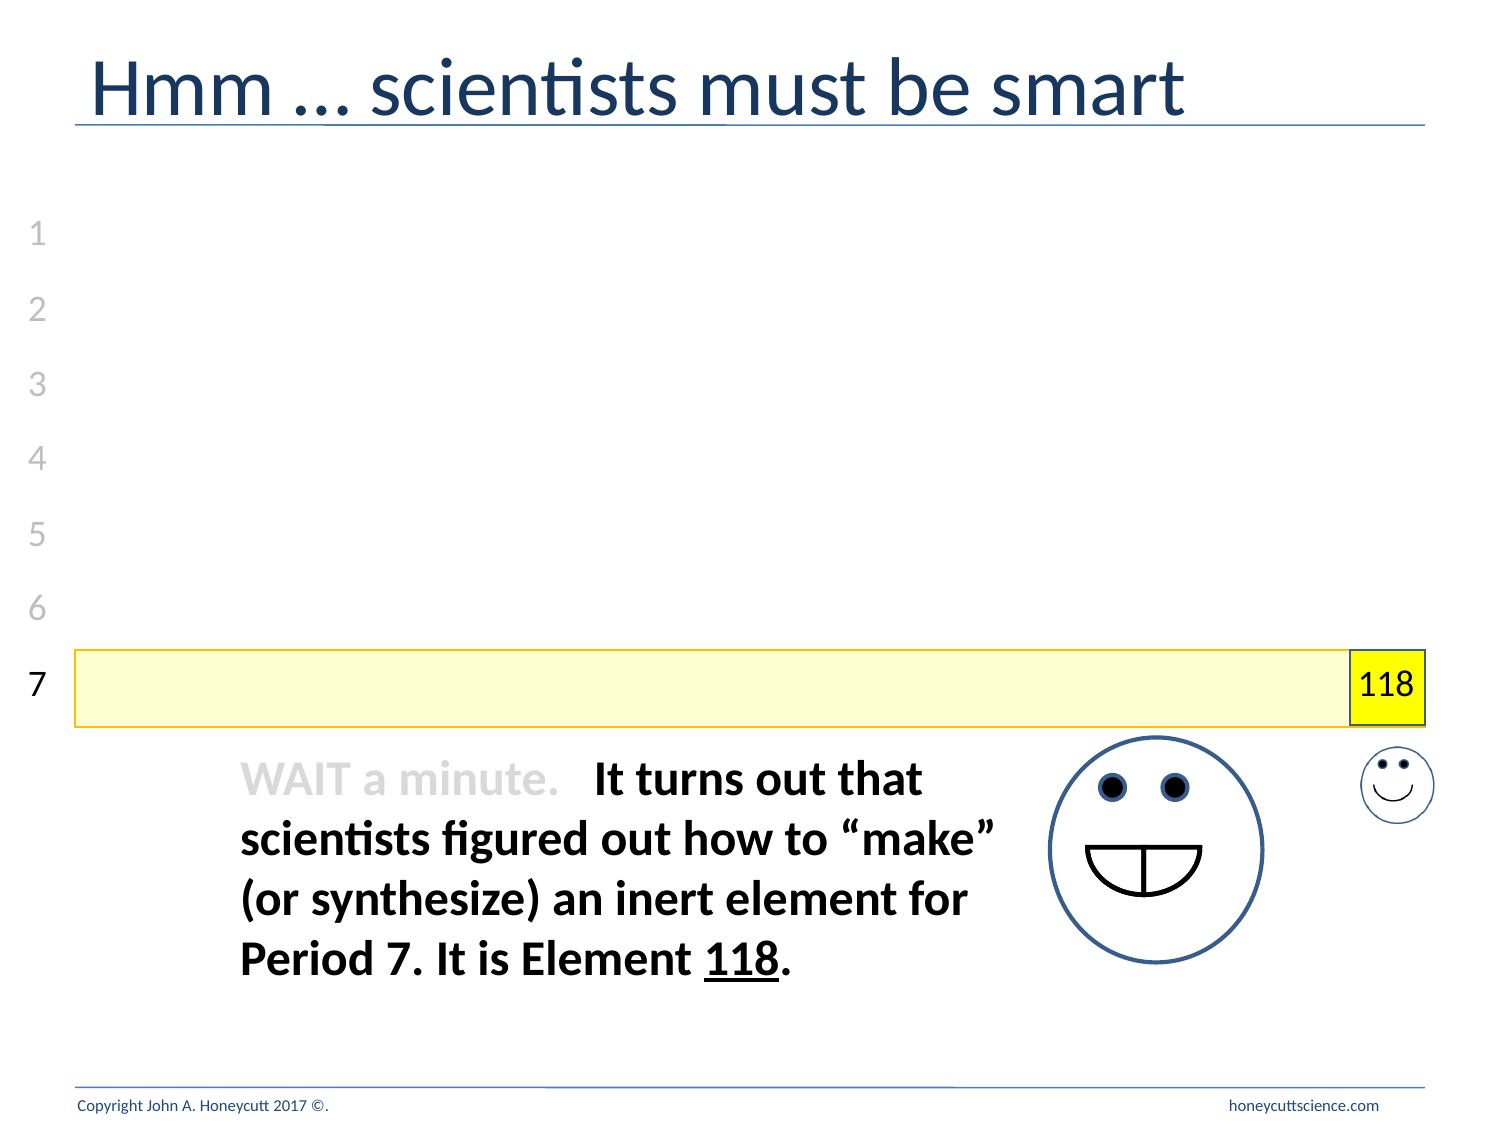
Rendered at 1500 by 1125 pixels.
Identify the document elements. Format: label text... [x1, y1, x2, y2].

text_box [1162, 774, 1188, 800]
text_box [1100, 774, 1126, 800]
text_box [74, 649, 1425, 727]
title Hmm … scientists must be smart [75, 45, 1425, 121]
text_box WAIT a minute. It turns out that scientists figured out how to “make” (or synthesize) an inert element for Period 7. It is Element 118. [224, 737, 1038, 995]
text_box 5 [12, 501, 63, 563]
text_box 118 [1342, 651, 1430, 713]
text_box 3 [12, 351, 63, 413]
text_box 1 [12, 200, 63, 261]
text_box 7 [12, 651, 63, 713]
text_box 6 [12, 575, 63, 636]
text_box 4 [12, 425, 63, 486]
picture [1360, 746, 1438, 825]
text_box 2 [12, 276, 63, 338]
